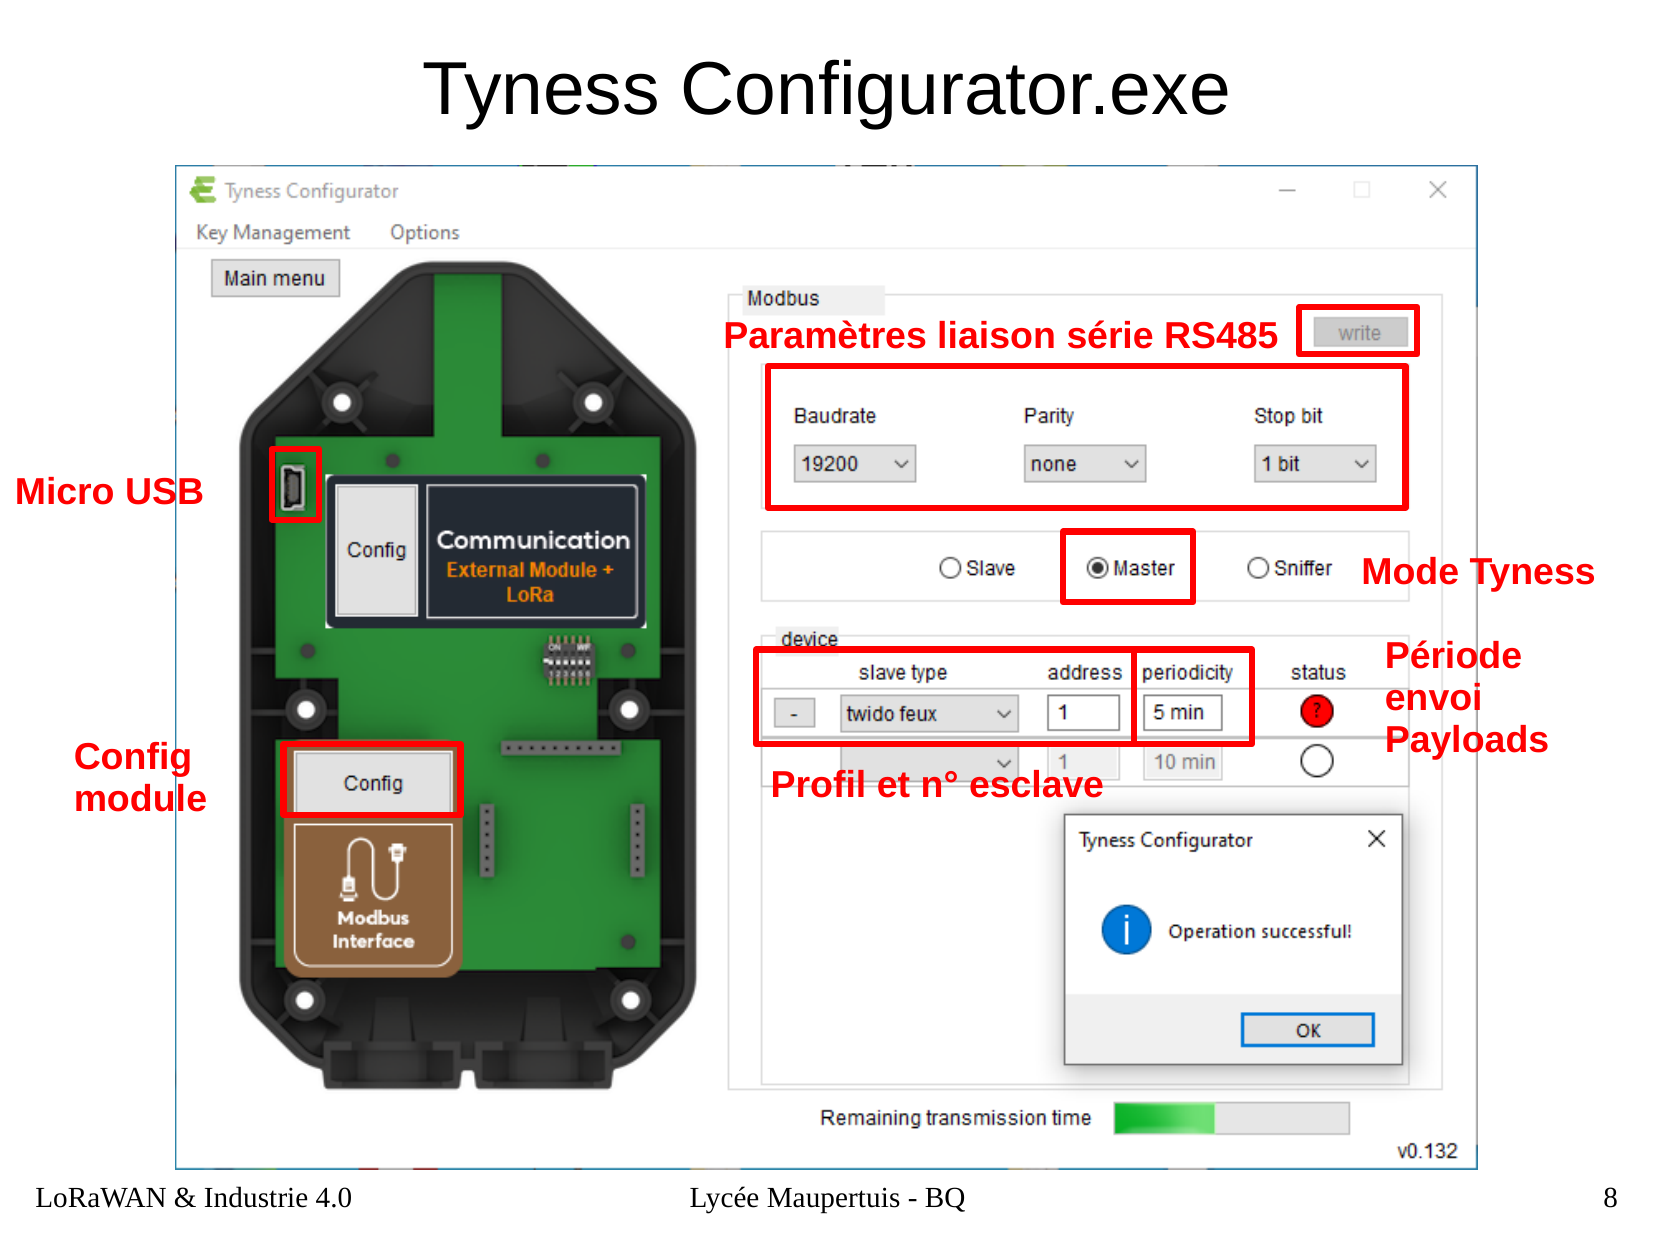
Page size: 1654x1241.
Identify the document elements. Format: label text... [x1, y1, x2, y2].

text_box Config module [59, 727, 237, 827]
title Tyness Configurator.exe [35, 35, 1619, 142]
text_box Paramètres liaison série RS485 [708, 307, 1312, 364]
text_box Période envoi Payloads [1370, 626, 1571, 768]
text_box Mode Tyness [1346, 543, 1619, 601]
text_box Profil et n° esclave [755, 755, 1123, 813]
picture [175, 165, 1478, 1170]
text_box Micro USB [0, 462, 225, 520]
